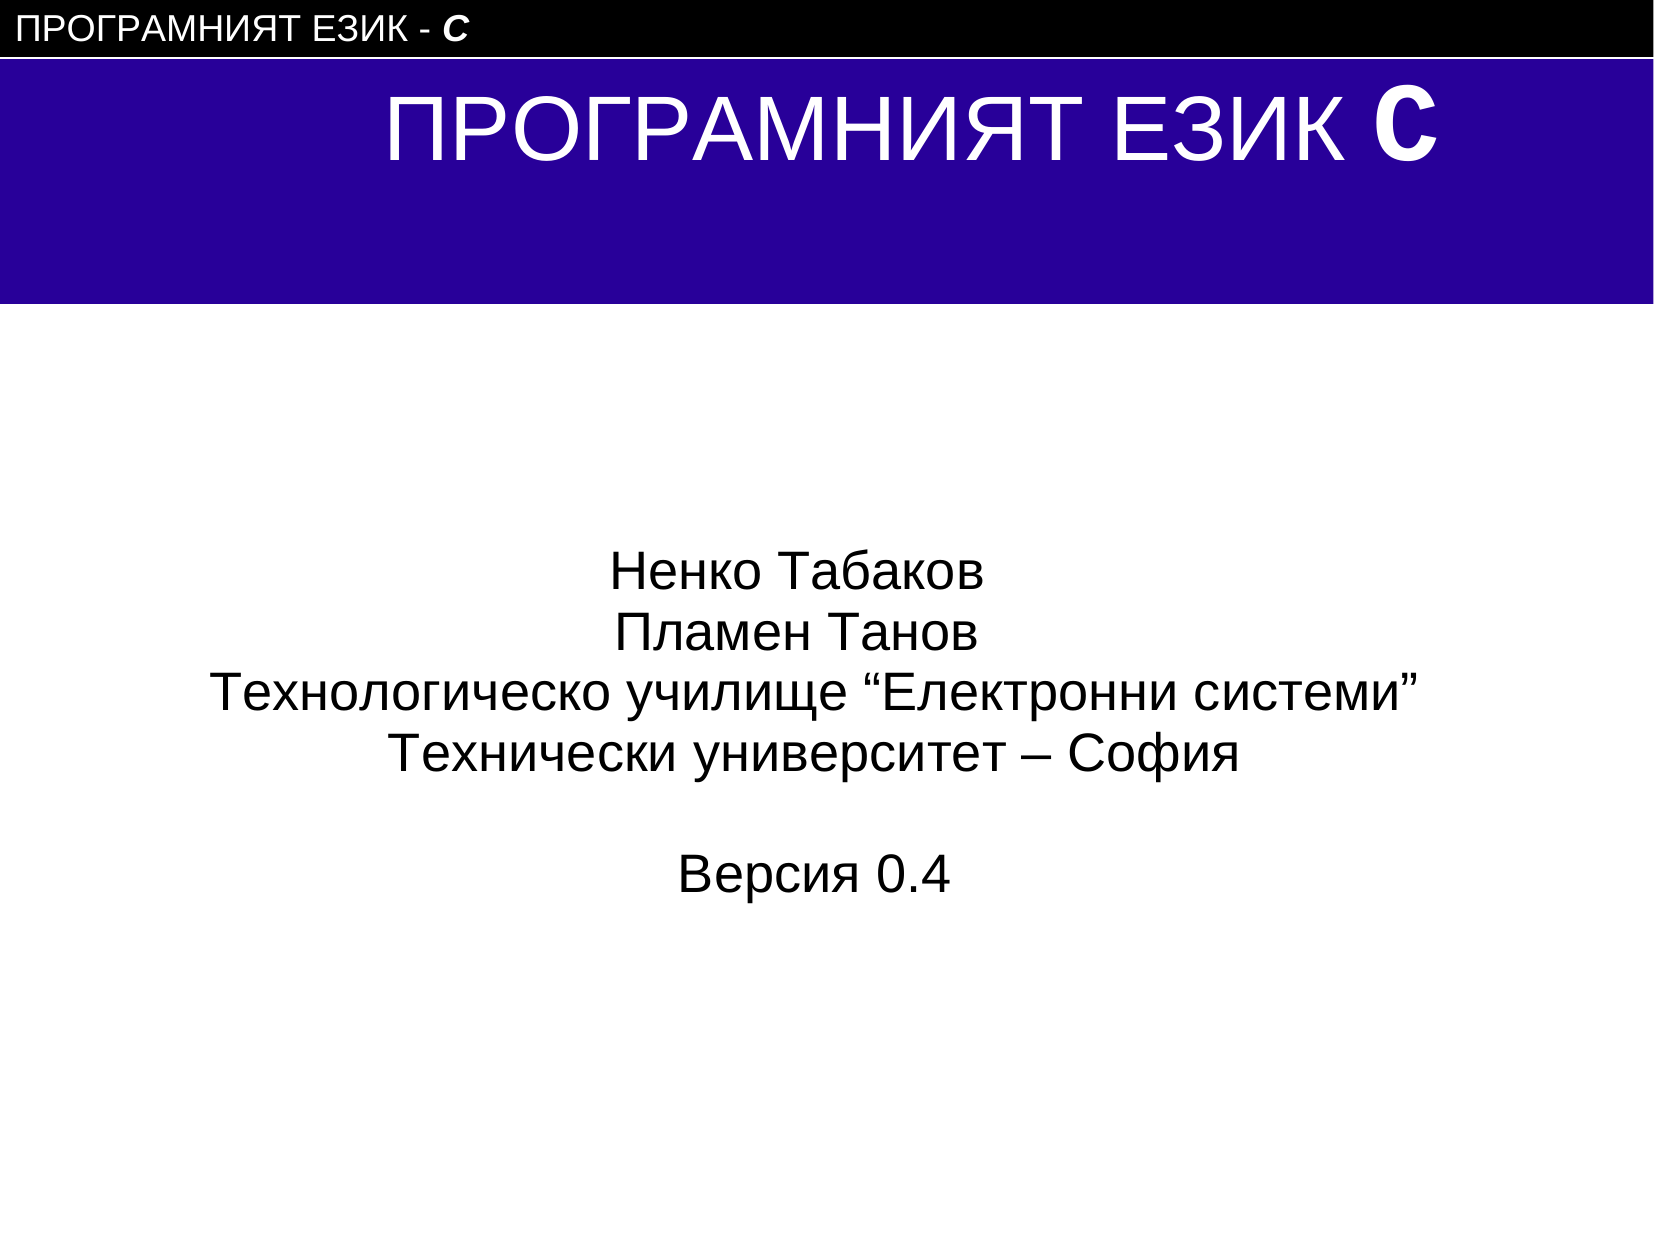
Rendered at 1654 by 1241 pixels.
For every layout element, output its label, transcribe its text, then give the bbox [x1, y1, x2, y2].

text_box ПРОГРАМНИЯT ЕЗИК С [0, 59, 1654, 304]
text_box ПРОГРАМНИЯT ЕЗИК - С [0, 0, 1654, 57]
text_box Ненко Табаков Пламен Танов Технологическо училище “Електронни системи” Технически университет – София Версия 0.4 [147, 533, 1447, 916]
